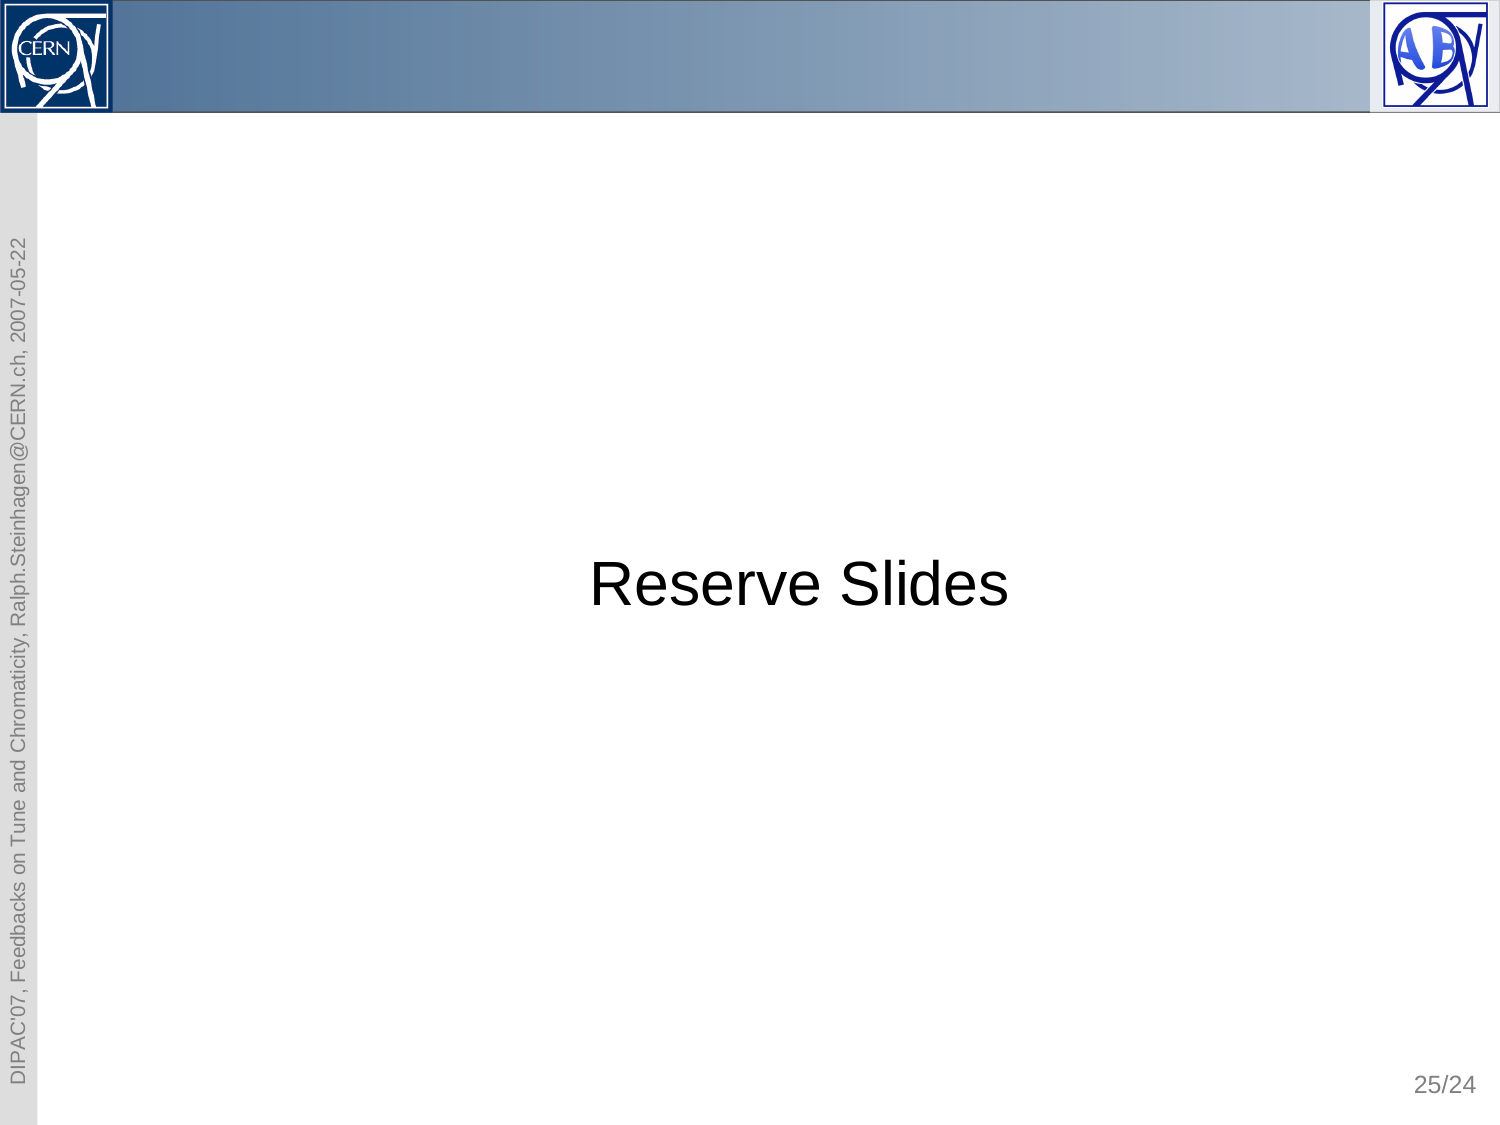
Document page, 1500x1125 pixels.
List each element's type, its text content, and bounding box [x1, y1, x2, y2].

picture [0, 0, 113, 113]
subtitle Reserve Slides [87, 137, 1438, 1030]
title [150, 0, 1201, 113]
picture [1382, 1, 1489, 108]
